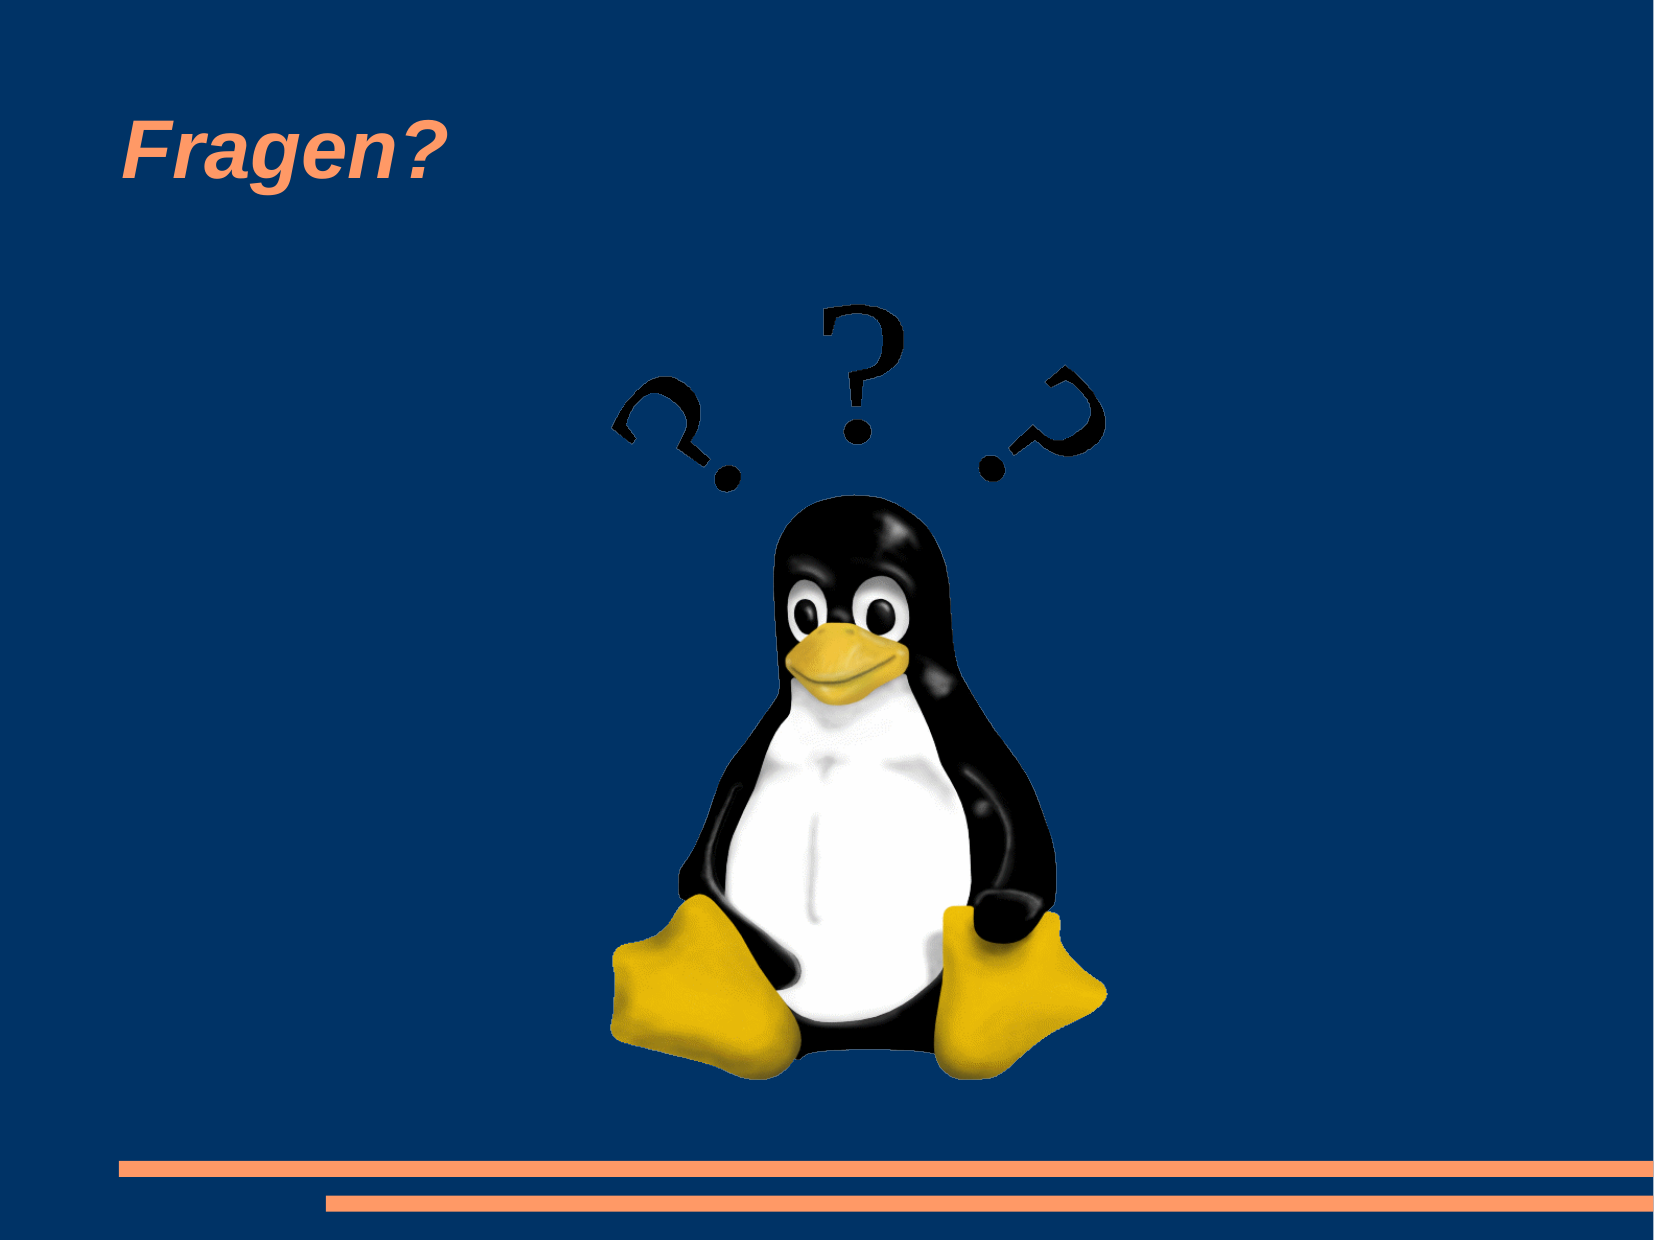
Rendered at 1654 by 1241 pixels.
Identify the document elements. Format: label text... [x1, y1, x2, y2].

picture [600, 299, 1119, 1085]
title Fragen? [121, 46, 1534, 254]
subtitle [375, 322, 1561, 1133]
